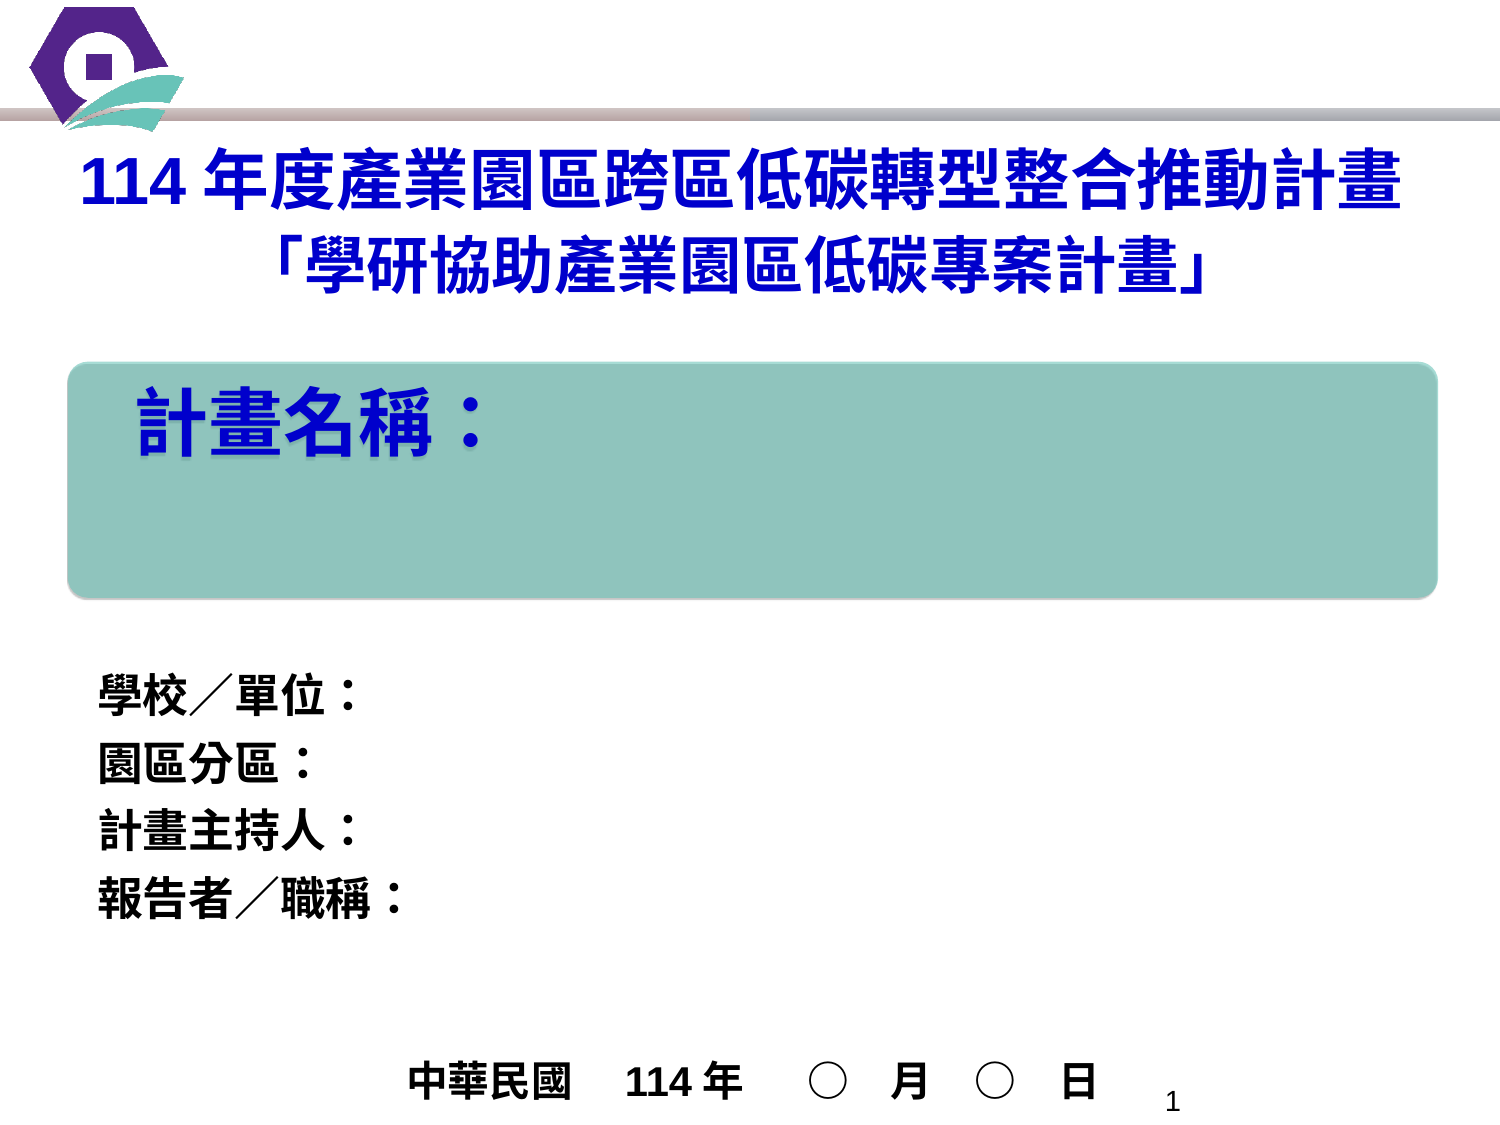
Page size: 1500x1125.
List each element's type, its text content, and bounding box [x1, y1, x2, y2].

text_box 計畫名稱： [67, 361, 1439, 598]
text_box 114年度產業園區跨區低碳轉型整合推動計畫 「學研協助產業園區低碳專案計畫」 [25, 122, 1459, 313]
text_box 中華民國 114年 ○ 月 ○ 日 [0, 1046, 1500, 1125]
text_box 學校／單位： 園區分區： 計畫主持人： 報告者／職稱： [82, 659, 1424, 999]
